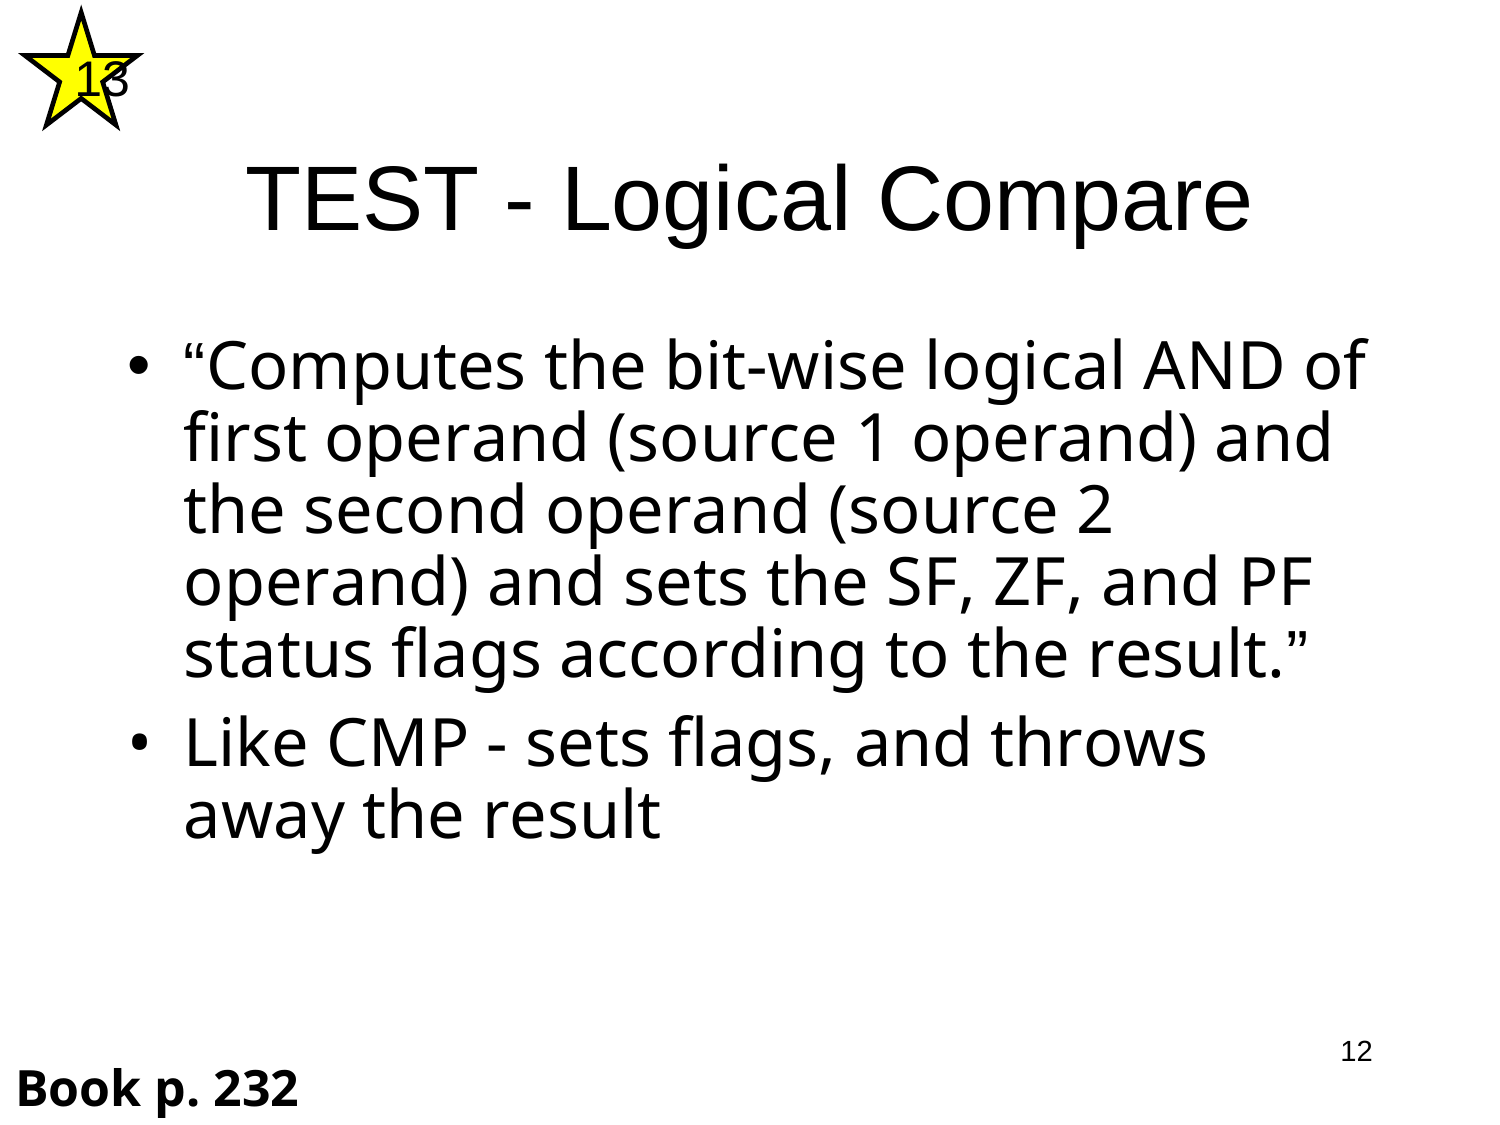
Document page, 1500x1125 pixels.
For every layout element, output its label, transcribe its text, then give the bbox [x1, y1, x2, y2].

text_box 13 [24, 12, 138, 125]
text_box <number> [1074, 1025, 1388, 1101]
text_box Book p. 232 [0, 1049, 315, 1125]
list “Computes the bit-wise logical AND of first operand (source 1 operand) and the second operand (source 2 operand) and sets the SF, ZF, and PF status flags according to the result.” Like CMP - sets flags, and throws away the result [112, 324, 1388, 1001]
title TEST - Logical Compare [112, 99, 1388, 288]
